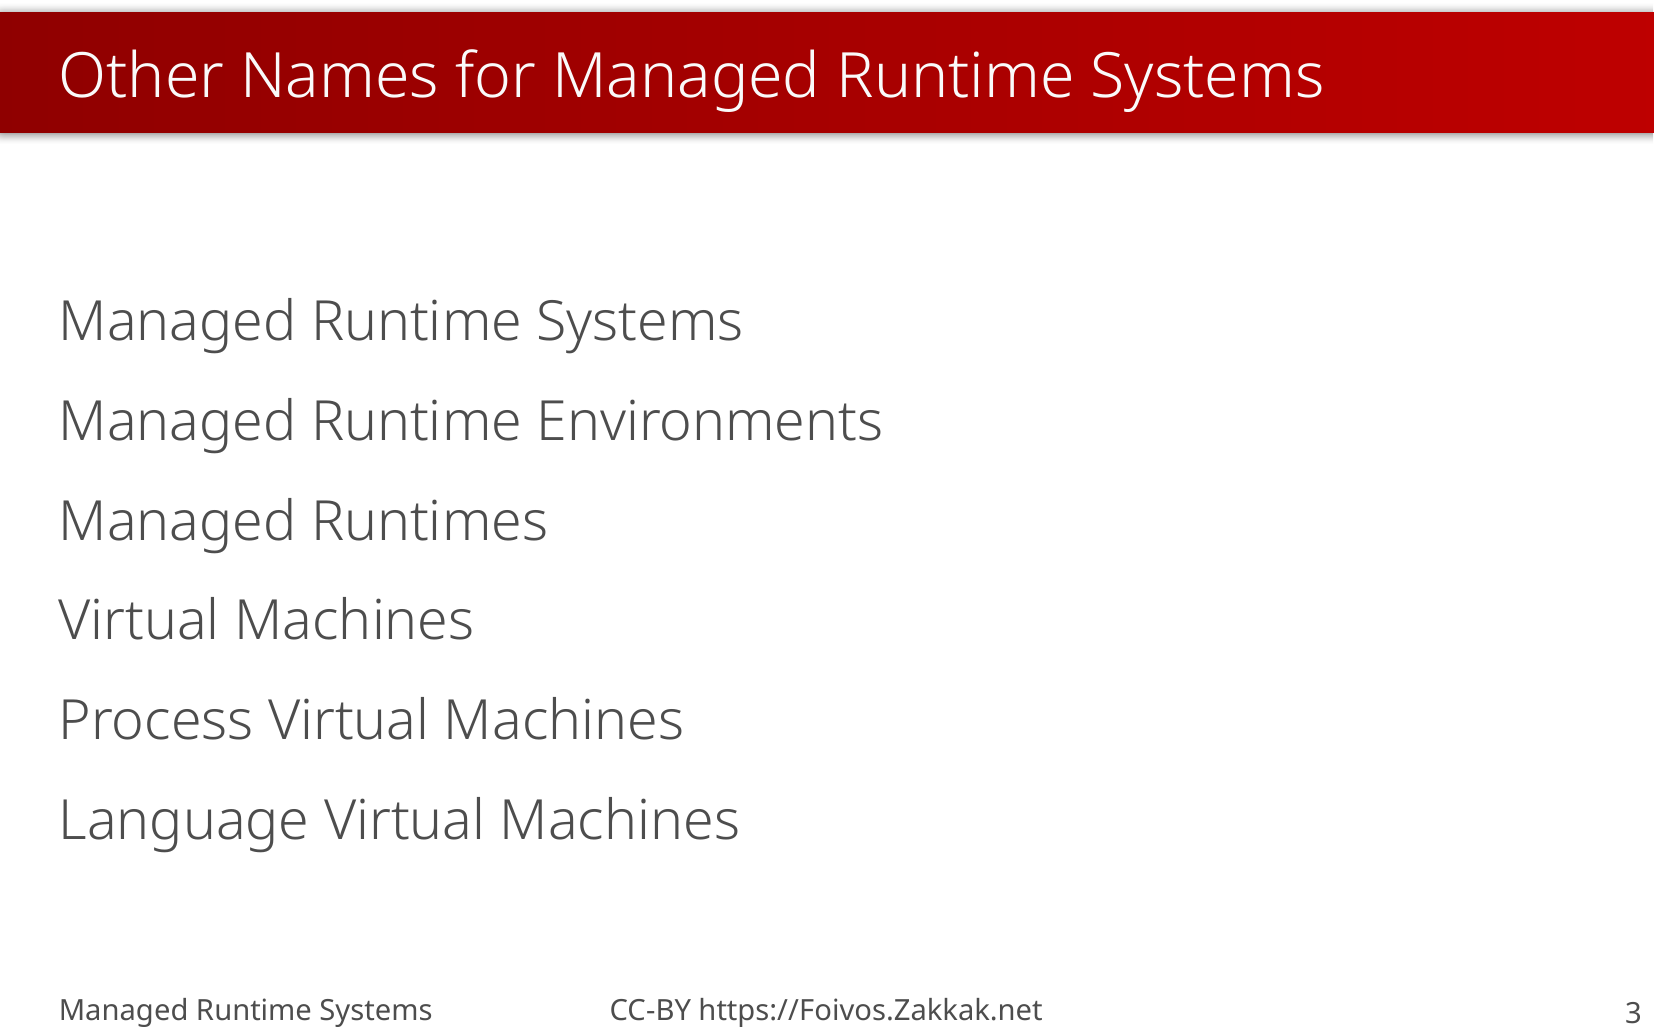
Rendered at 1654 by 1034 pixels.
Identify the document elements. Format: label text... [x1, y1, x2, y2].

title Other Names for Managed Runtime Systems [58, 7, 1329, 139]
list Managed Runtime Systems Managed Runtime Environments Managed Runtimes Virtual Machines Process Virtual Machines Language Virtual Machines [58, 177, 1594, 960]
